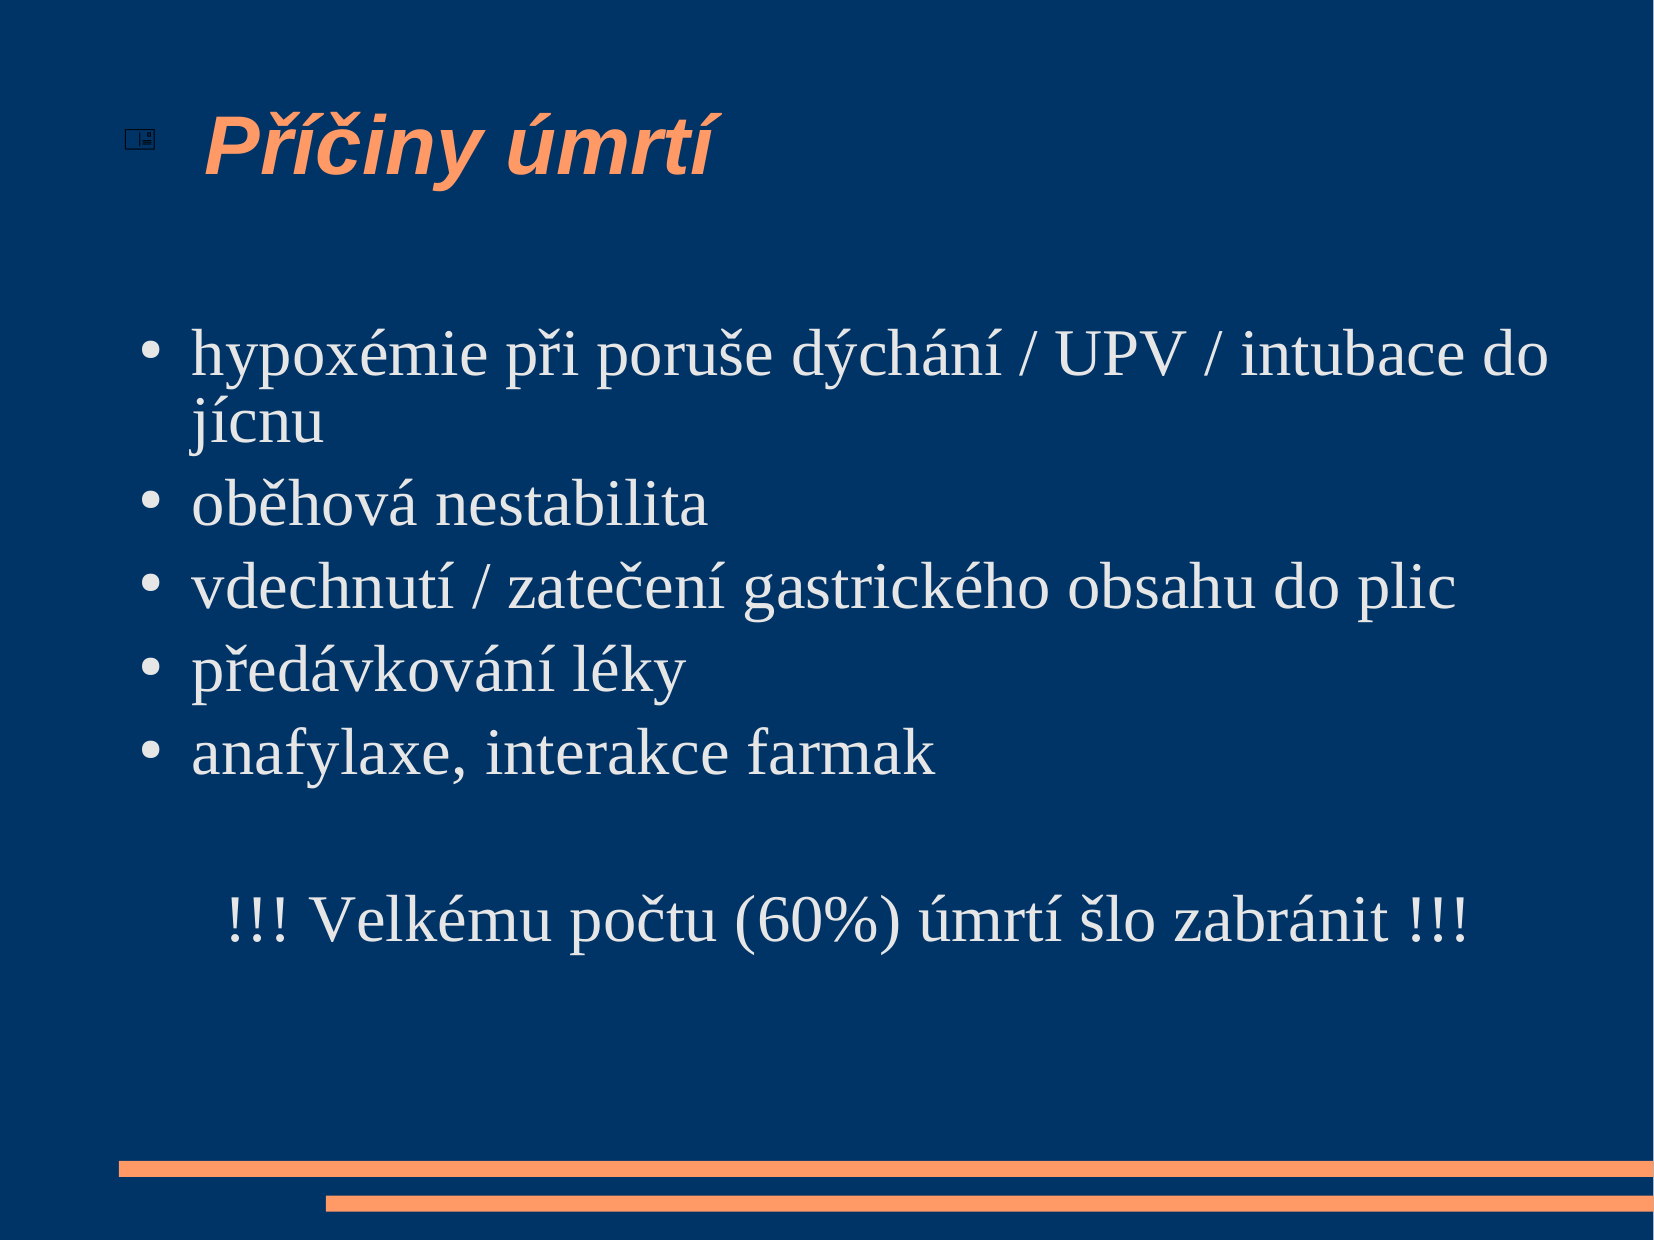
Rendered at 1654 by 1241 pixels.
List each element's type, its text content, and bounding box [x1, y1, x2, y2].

list hypoxémie při poruše dýchání / UPV / intubace do jícnu oběhová nestabilita vdechnutí / zatečení gastrického obsahu do plic předávkování léky anafylaxe, interakce farmak !!! Velkému počtu (60%) úmrtí šlo zabránit !!! [121, 322, 1561, 1133]
title Příčiny úmrtí [121, 46, 1534, 254]
